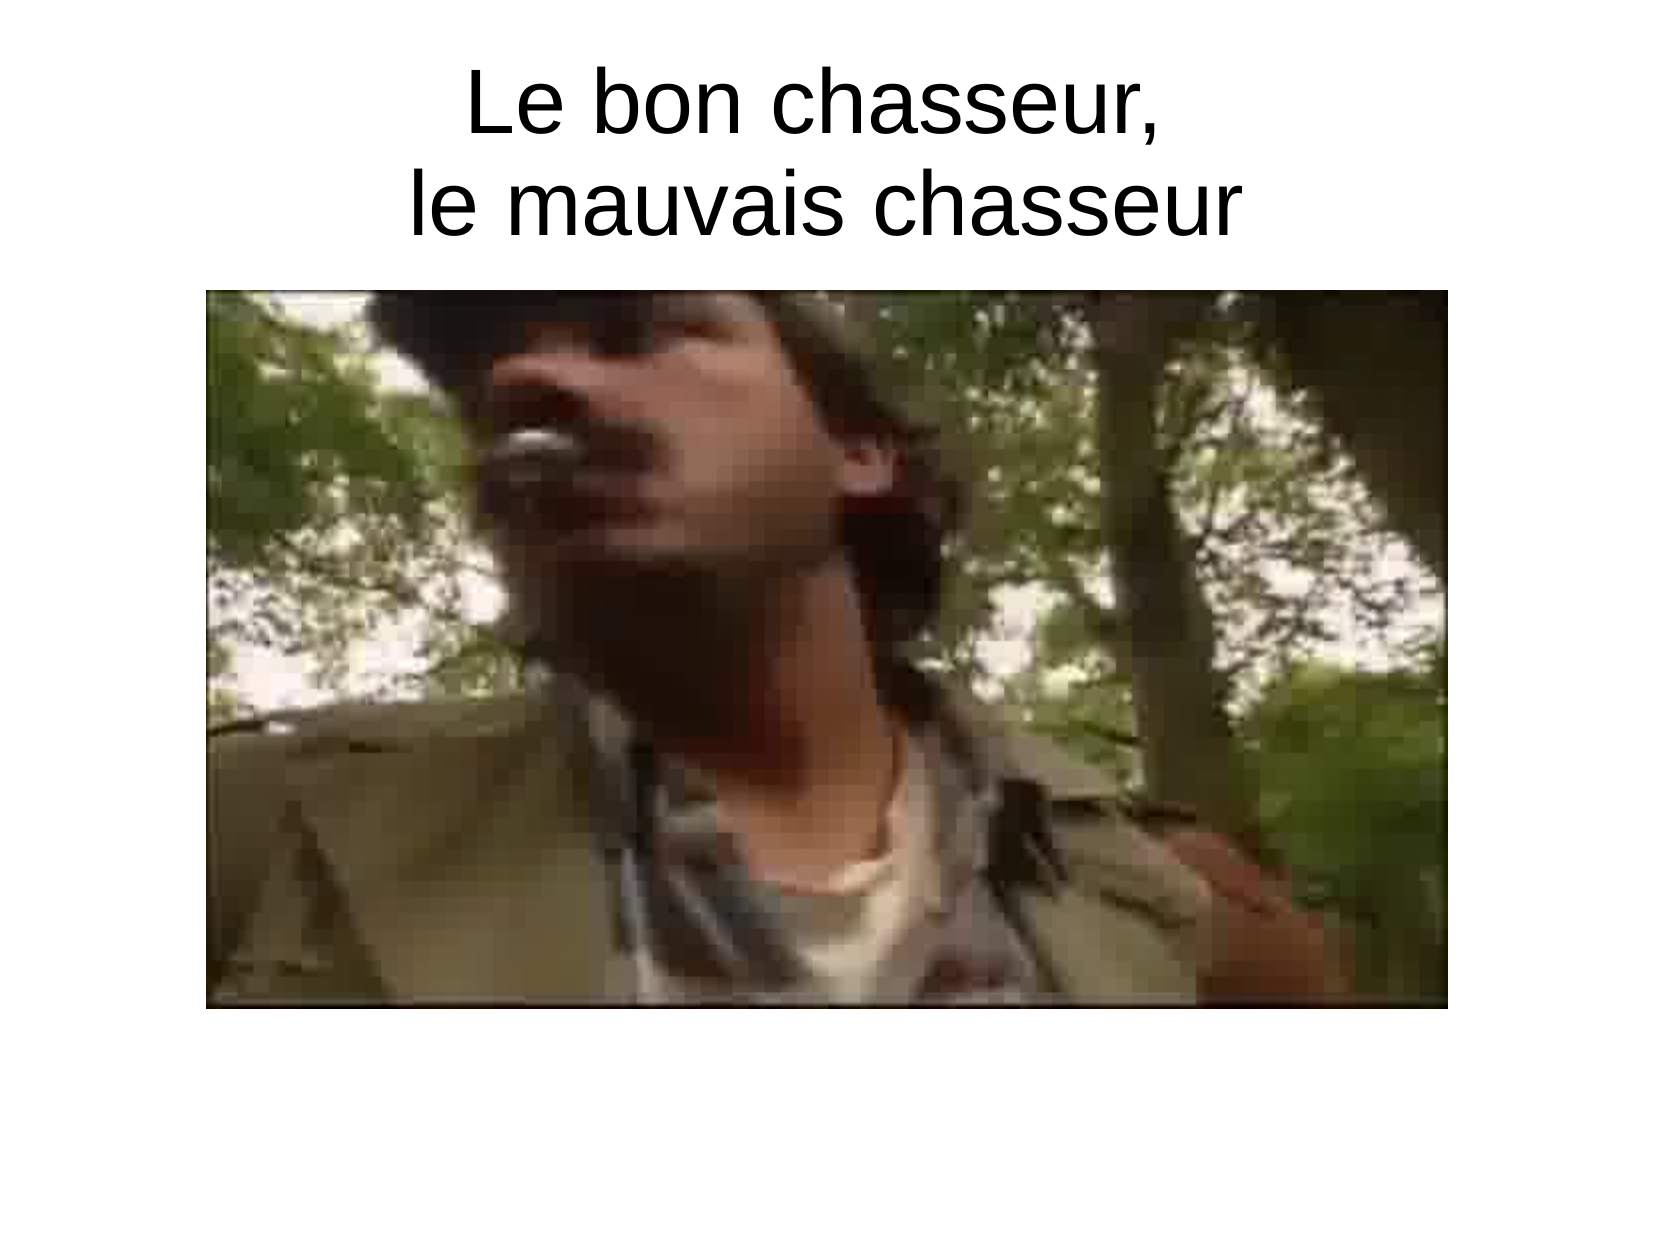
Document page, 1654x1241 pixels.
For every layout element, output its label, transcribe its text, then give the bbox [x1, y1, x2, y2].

title Le bon chasseur, le mauvais chasseur [82, 49, 1571, 257]
text_box [205, 290, 1449, 1010]
